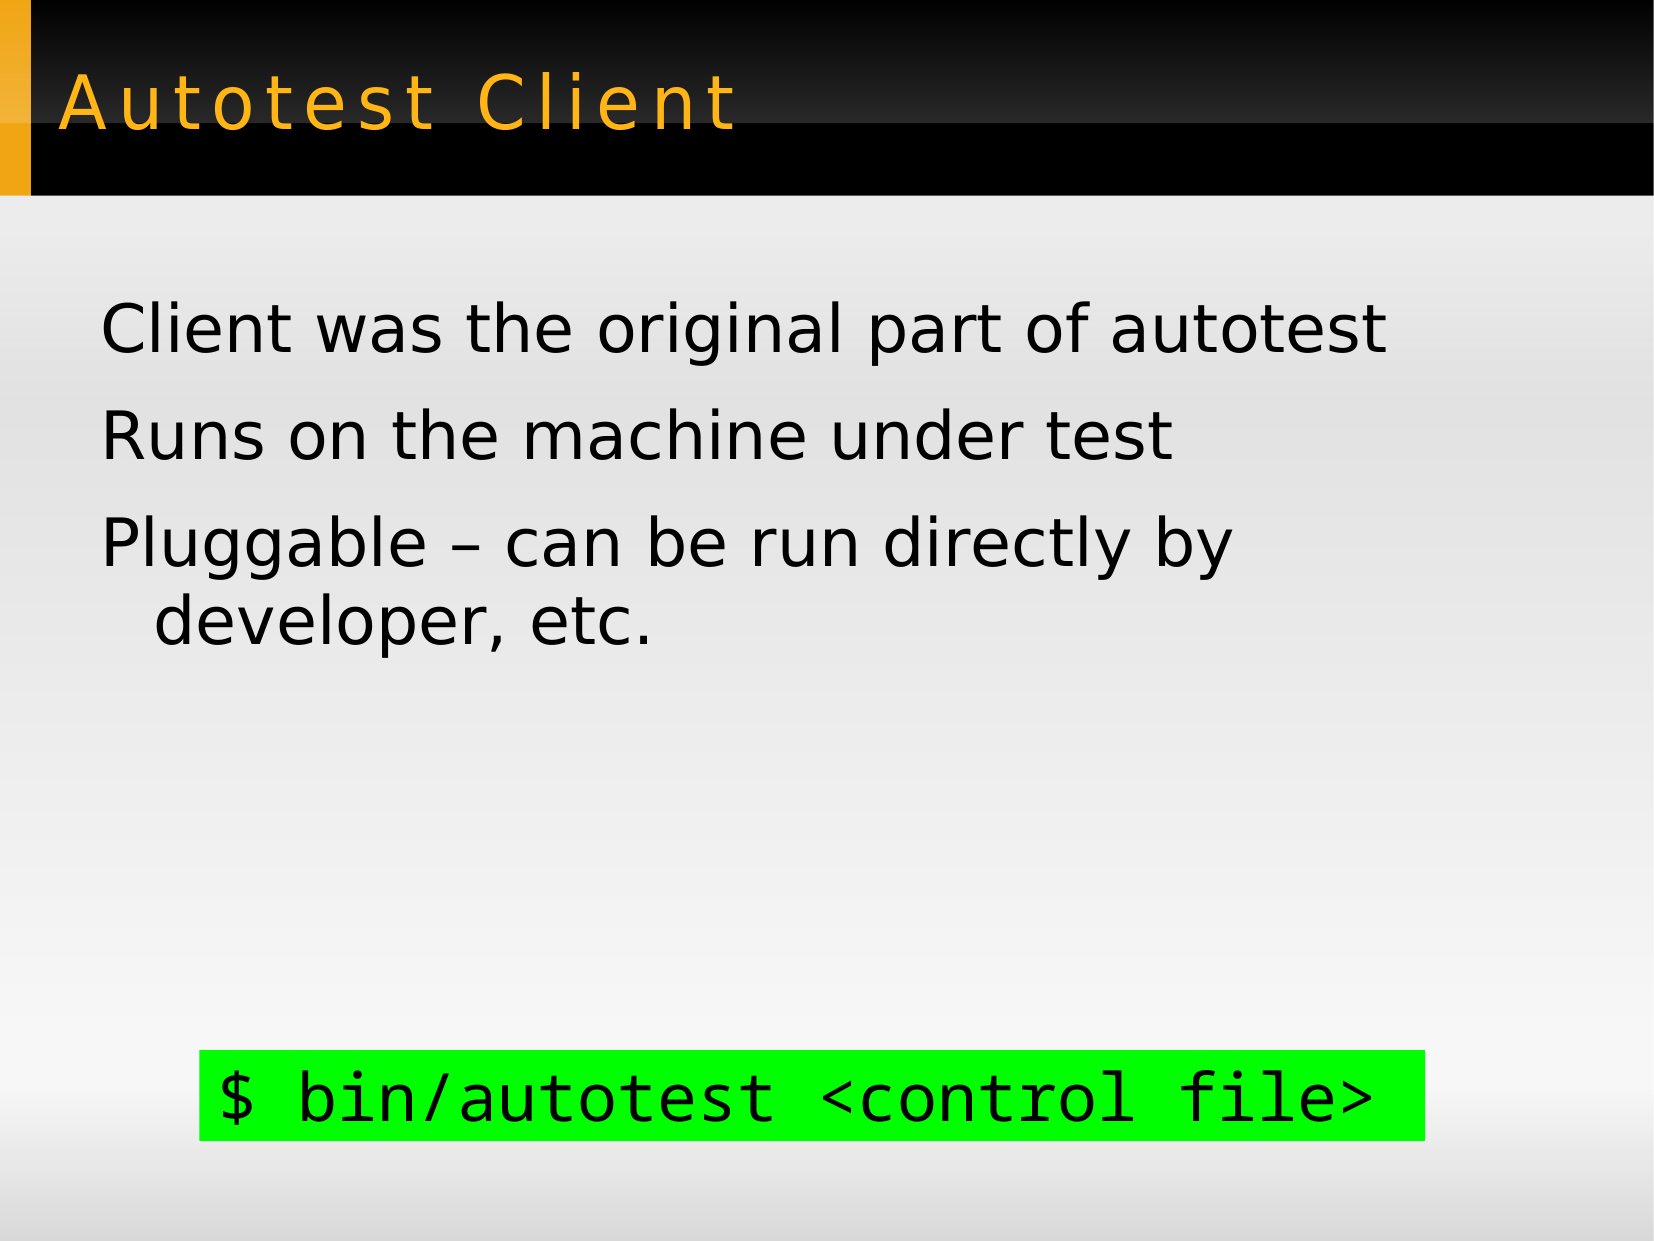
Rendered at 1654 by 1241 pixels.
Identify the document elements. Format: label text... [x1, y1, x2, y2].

list $ bin/autotest <control file> [199, 1050, 1426, 1128]
picture [0, 0, 1654, 1241]
list Client was the original part of autotest Runs on the machine under test Pluggable – can be run directly by developer, etc. [82, 290, 1571, 751]
title Autotest Client [59, 29, 1270, 178]
